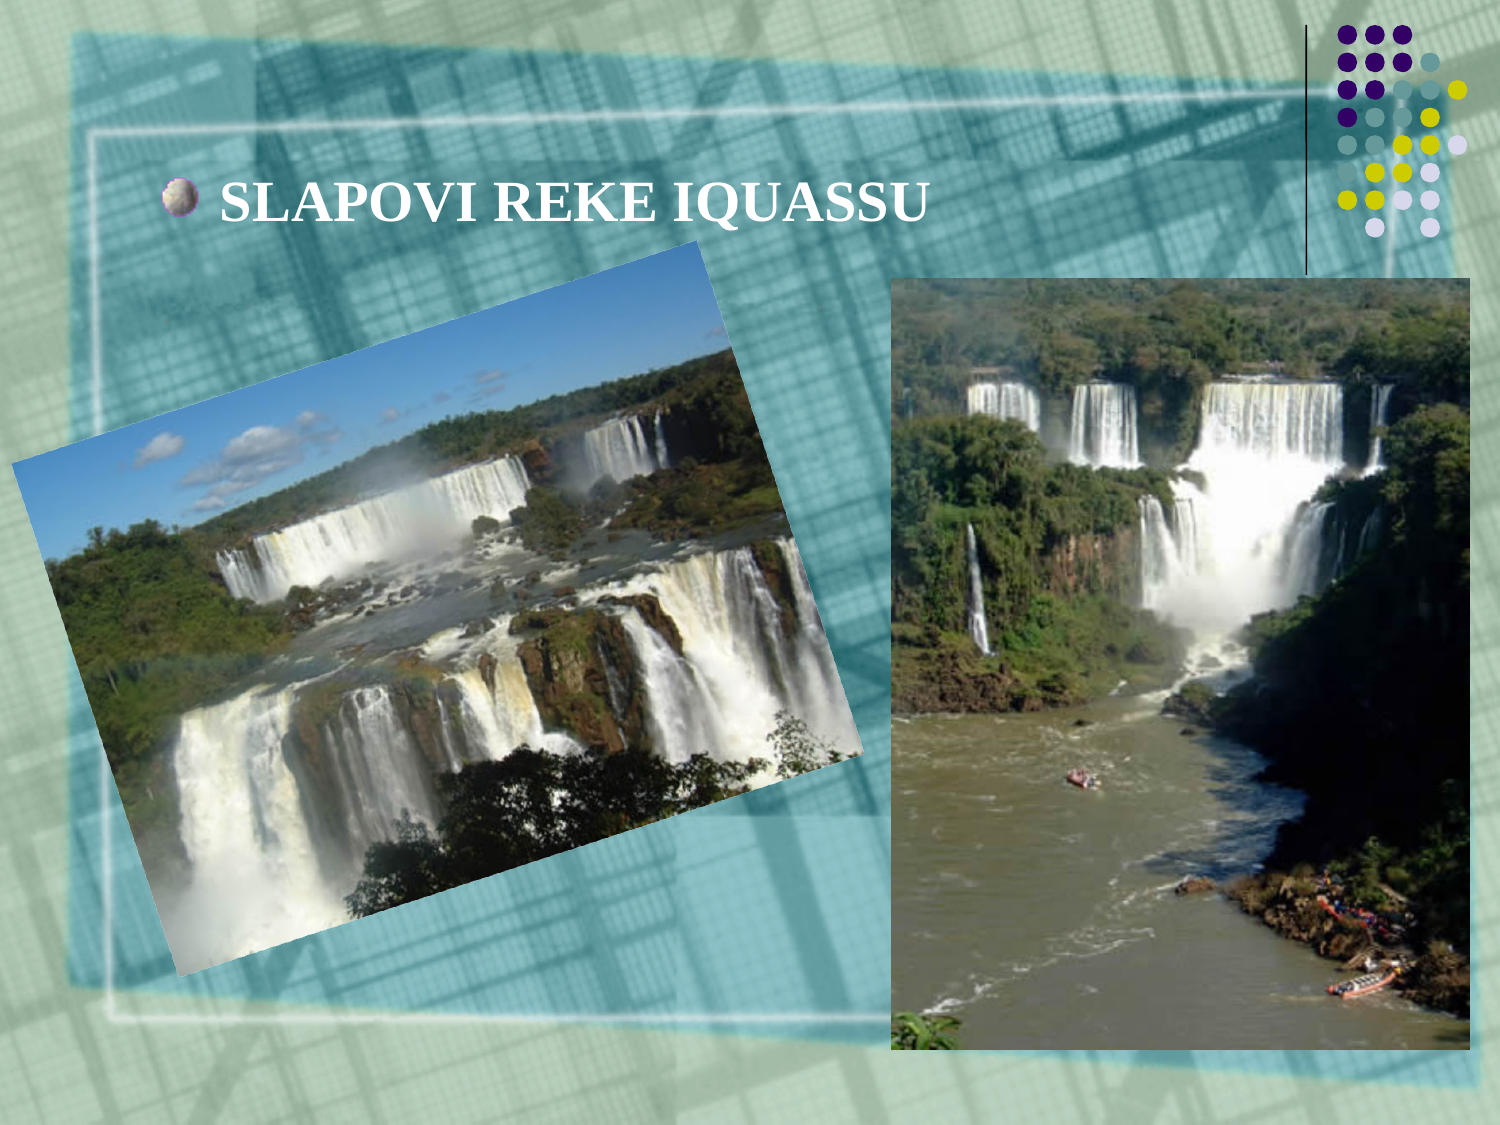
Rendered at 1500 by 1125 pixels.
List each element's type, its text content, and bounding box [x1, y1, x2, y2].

picture [0, 0, 1500, 1125]
text_box SLAPOVI REKE IQUASSU [144, 155, 947, 241]
